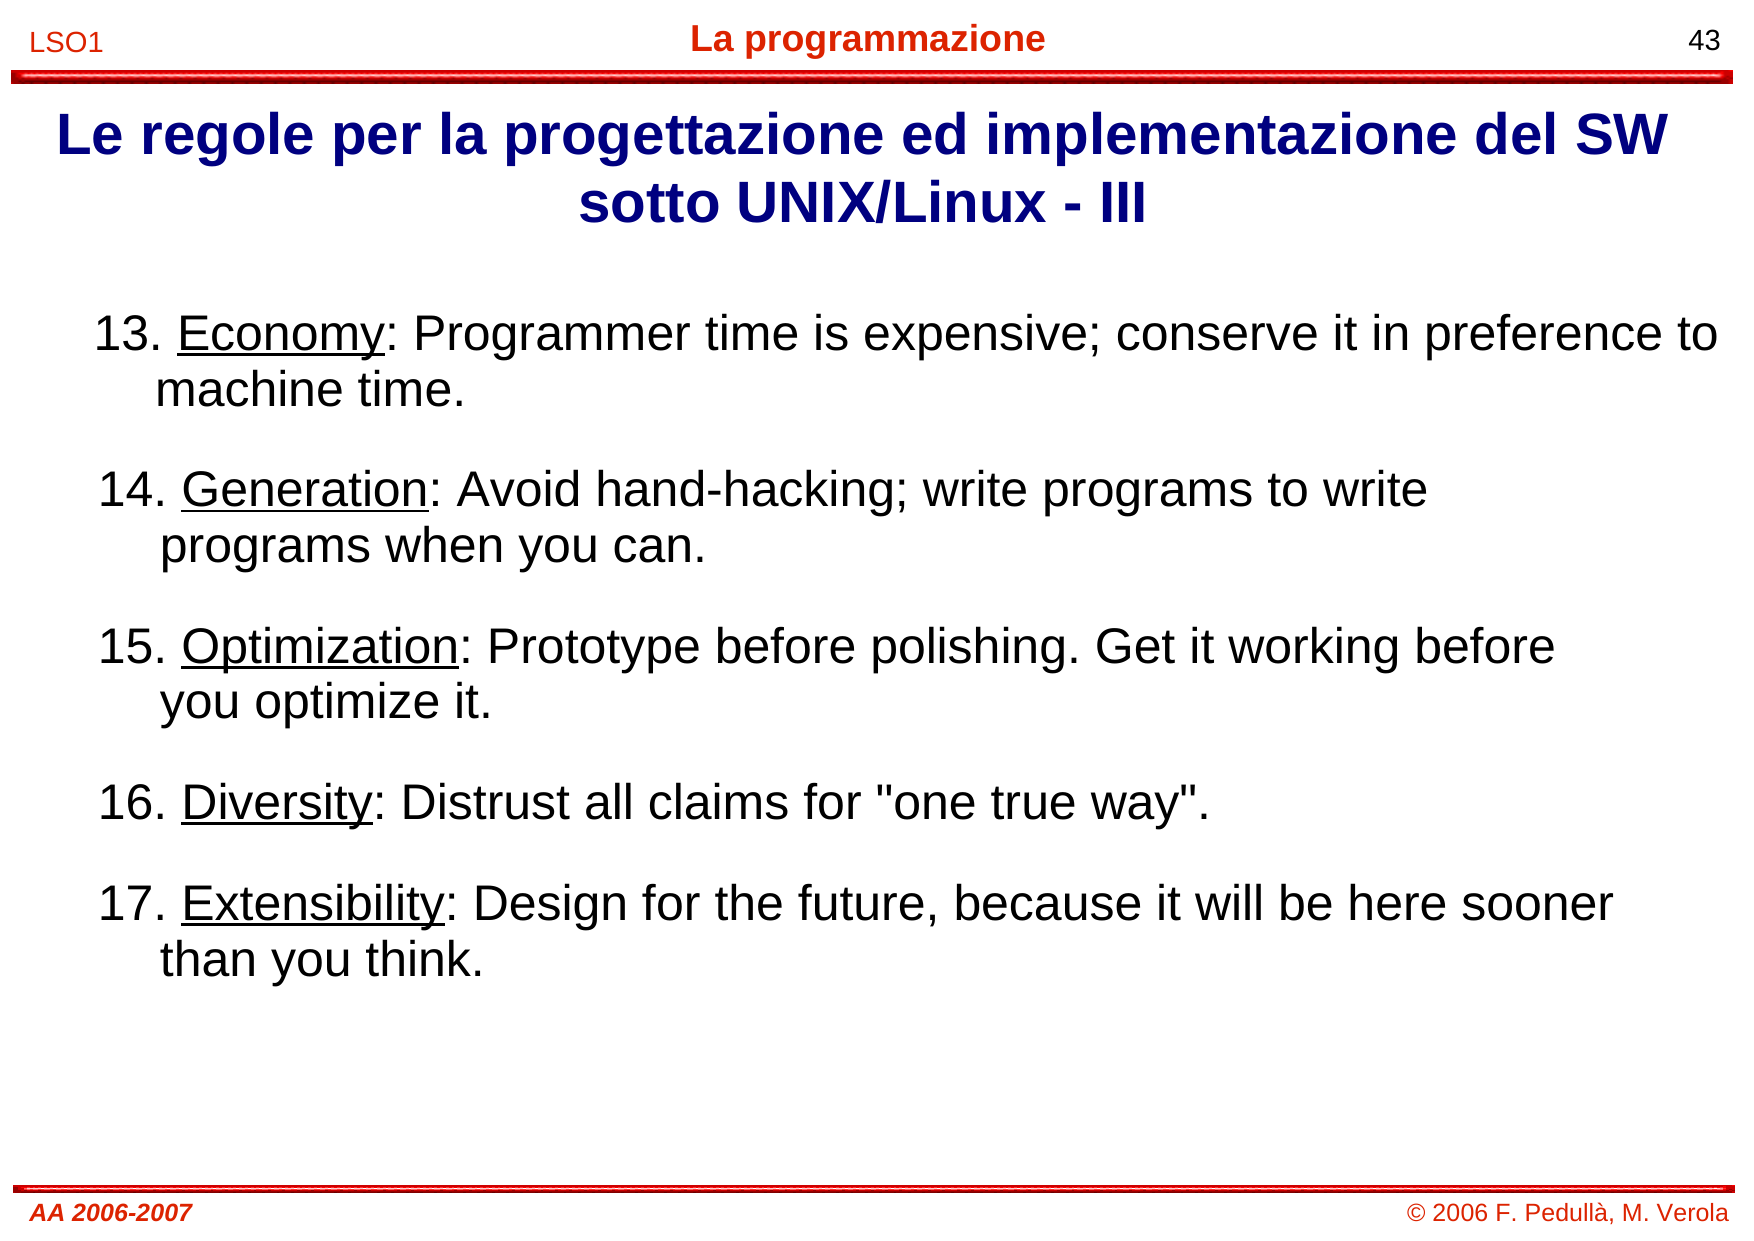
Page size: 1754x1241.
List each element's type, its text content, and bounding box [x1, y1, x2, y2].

picture [11, 70, 1733, 84]
picture [13, 1185, 1735, 1193]
list 13. Economy: Programmer time is expensive; conserve it in preference to machine time. 14. Generation: Avoid hand-hacking; write programs to write programs when you can. 15. Optimization: Prototype before polishing. Get it working before you optimize it. 16. Diversity: Distrust all claims for "one true way". 17. Extensibility: Design for the future, because it will be here sooner than you think. [89, 304, 1645, 1134]
text_box Le regole per la progettazione ed implementazione del SW sotto UNIX/Linux - III [51, 98, 1676, 232]
